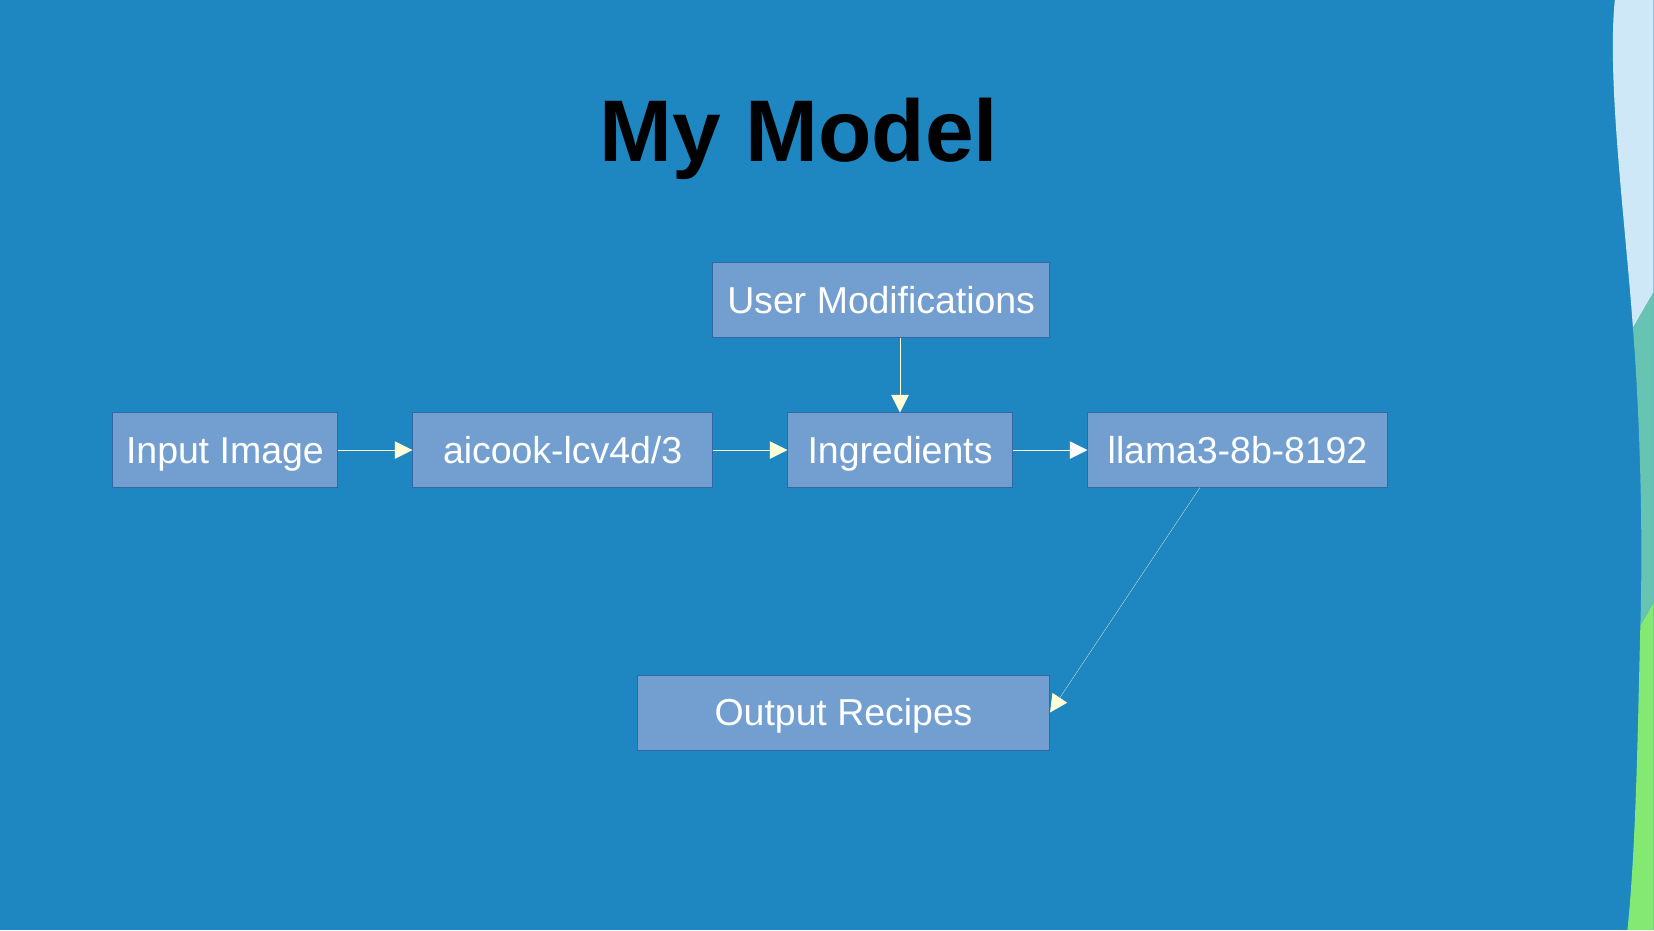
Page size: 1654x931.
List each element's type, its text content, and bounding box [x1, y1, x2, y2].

text_box Input Image [112, 412, 338, 488]
text_box Output Recipes [637, 675, 1050, 751]
text_box aicook-lcv4d/3 [412, 412, 713, 488]
text_box llama3-8b-8192 [1087, 412, 1388, 488]
text_box Ingredients [787, 412, 1013, 488]
text_box My Model [584, 75, 1013, 188]
text_box User Modifications [712, 262, 1050, 338]
